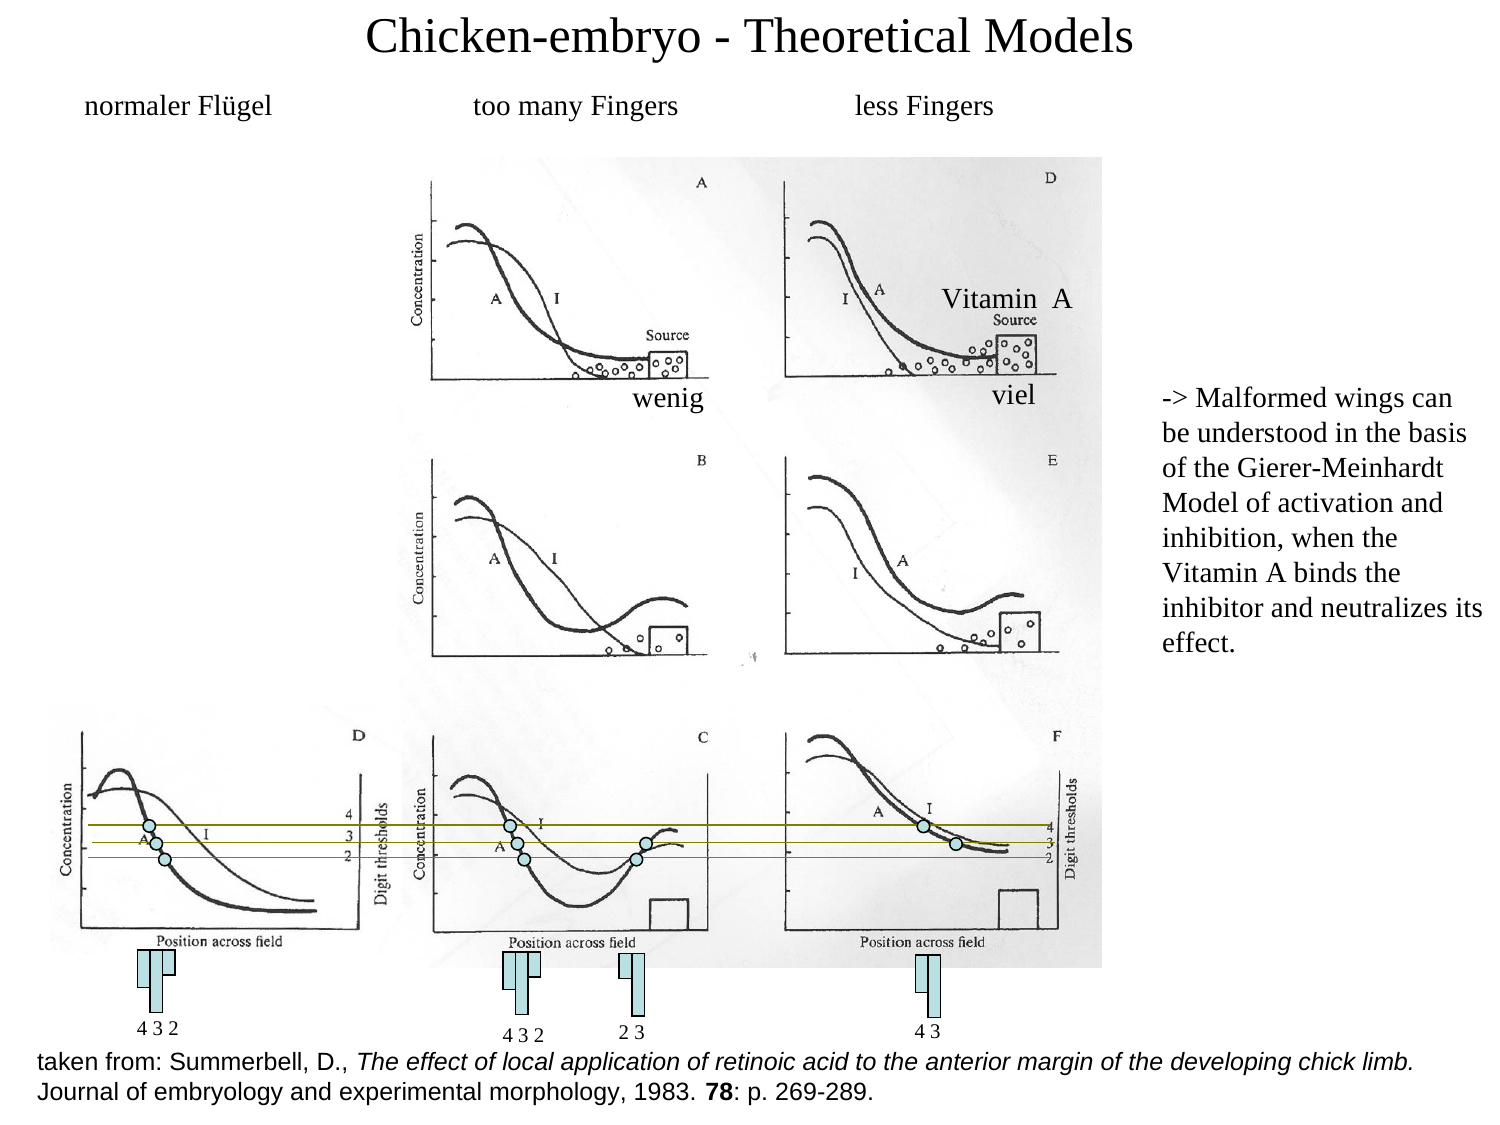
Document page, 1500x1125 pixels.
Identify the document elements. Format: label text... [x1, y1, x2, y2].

text_box [517, 853, 531, 866]
text_box [137, 949, 175, 1007]
text_box 4 3 2 [487, 1013, 560, 1055]
text_box 2 3 [603, 1010, 660, 1052]
text_box [503, 819, 517, 833]
text_box viel [977, 367, 1052, 419]
text_box [949, 837, 963, 851]
picture [50, 157, 1102, 968]
text_box 4 3 2 [122, 1007, 194, 1048]
title Chicken-embryo - Theoretical Models [112, 0, 1388, 71]
text_box [511, 837, 524, 850]
text_box Vitamin A [926, 271, 1111, 322]
text_box [915, 954, 941, 1010]
text_box [630, 853, 643, 866]
text_box taken from: Summerbell, D., The effect of local application of retinoic acid to the anterior margin of the developing chick limb. Journal of embryology and experimental morphology, 1983. 78: p. 269-289. [22, 1037, 1500, 1113]
text_box 4 3 [899, 1010, 956, 1051]
text_box wenig [617, 371, 720, 422]
text_box [639, 837, 653, 850]
text_box less Fingers [840, 78, 1010, 130]
text_box [142, 819, 156, 833]
text_box normaler Flügel [69, 78, 288, 130]
text_box [158, 853, 172, 866]
text_box -> Malformed wings can be understood in the basis of the Gierer-Meinhardt Model of activation and inhibition, when the Vitamin A binds the inhibitor and neutralizes its effect. [1147, 370, 1500, 666]
text_box [917, 820, 930, 833]
text_box [150, 837, 163, 850]
text_box too many Fingers [458, 78, 694, 130]
text_box [619, 953, 645, 1010]
text_box [503, 951, 541, 1013]
